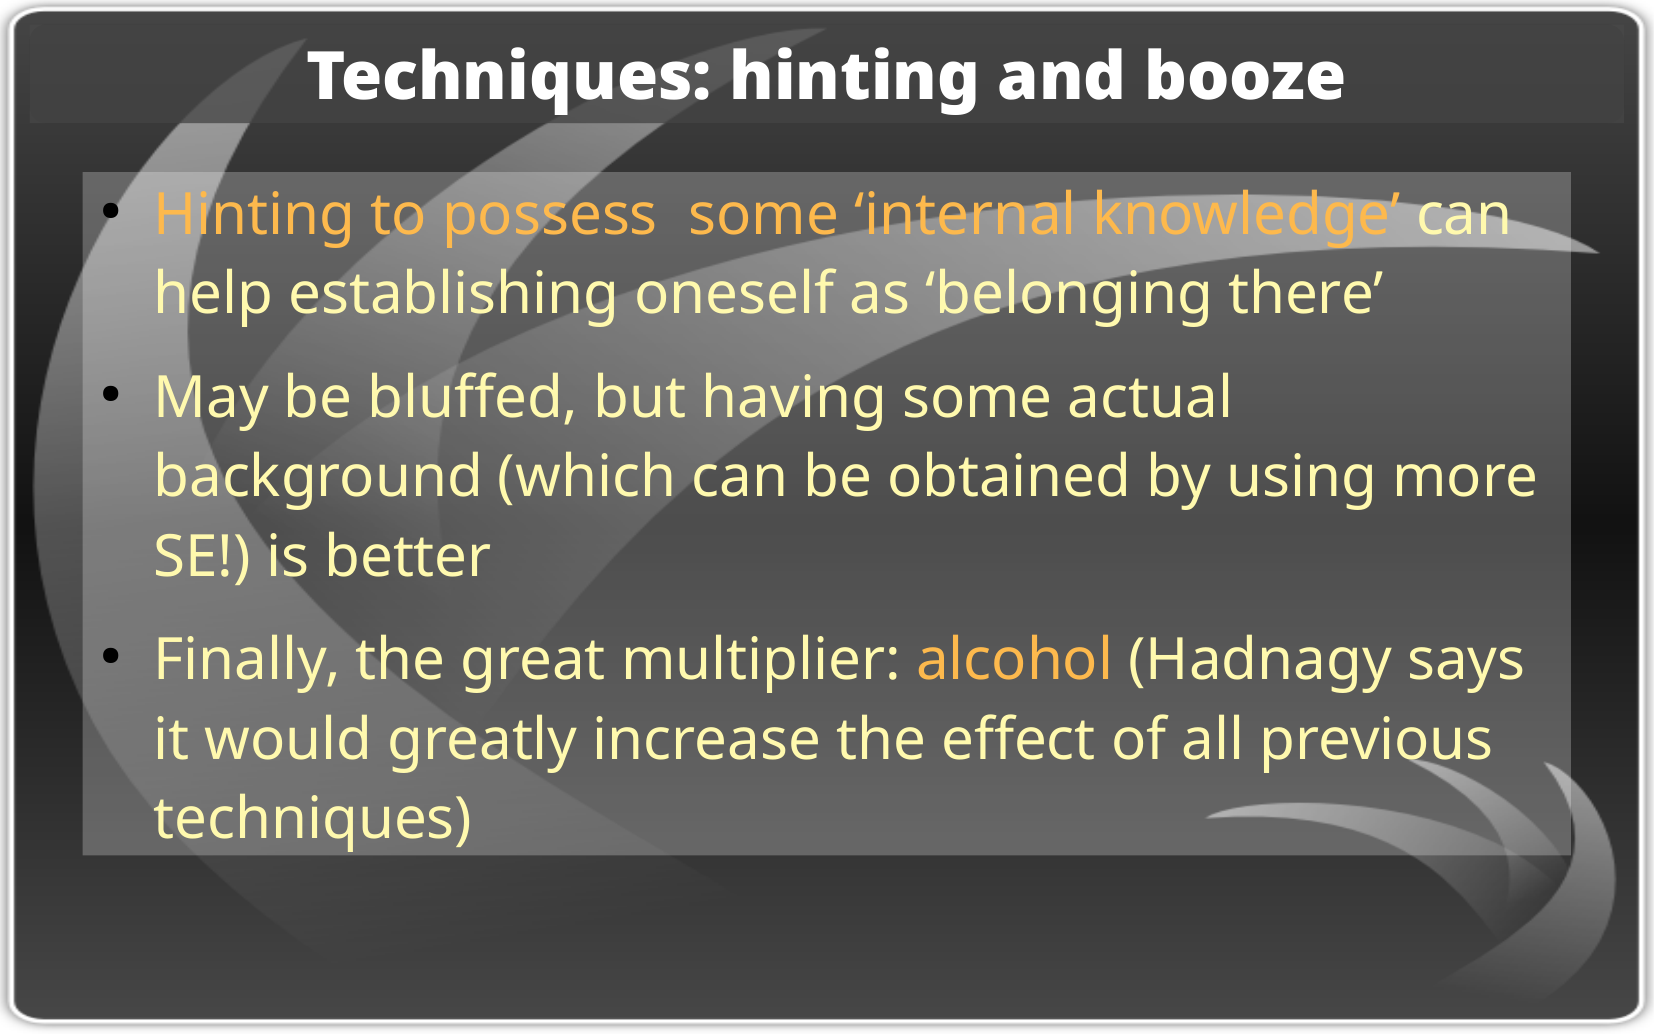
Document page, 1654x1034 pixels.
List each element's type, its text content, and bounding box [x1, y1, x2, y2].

title Techniques: hinting and booze [29, 24, 1625, 124]
picture [0, 0, 1654, 1034]
list Hinting to possess some ‘internal knowledge’ can help establishing oneself as ‘belonging there’ May be bluffed, but having some actual background (which can be obtained by using more SE!) is better Finally, the great multiplier: alcohol (Hadnagy says it would greatly increase the effect of all previous techniques) [82, 172, 1571, 838]
